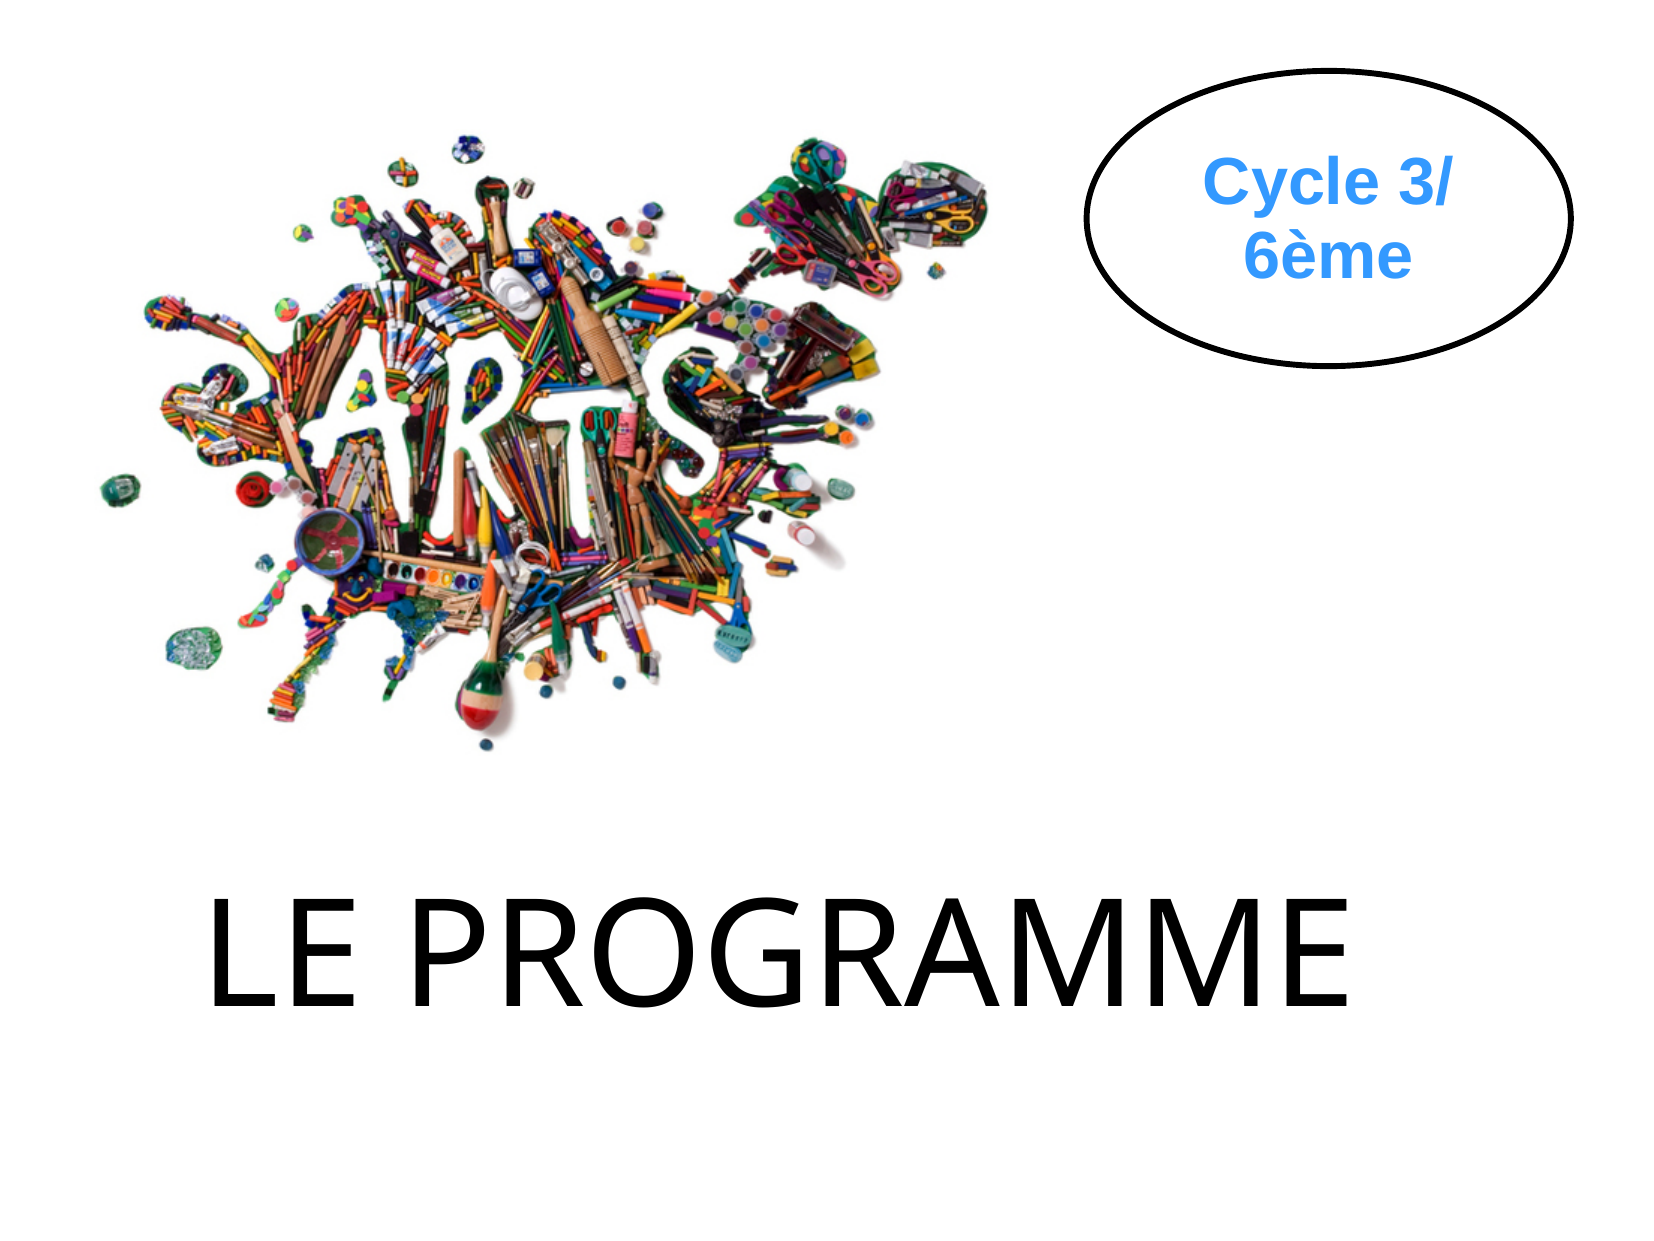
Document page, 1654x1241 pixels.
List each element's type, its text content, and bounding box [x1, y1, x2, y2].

picture [94, 129, 993, 756]
text_box Cycle 3/ 6ème [1086, 70, 1571, 367]
text_box LE PROGRAMME [185, 838, 1512, 1026]
